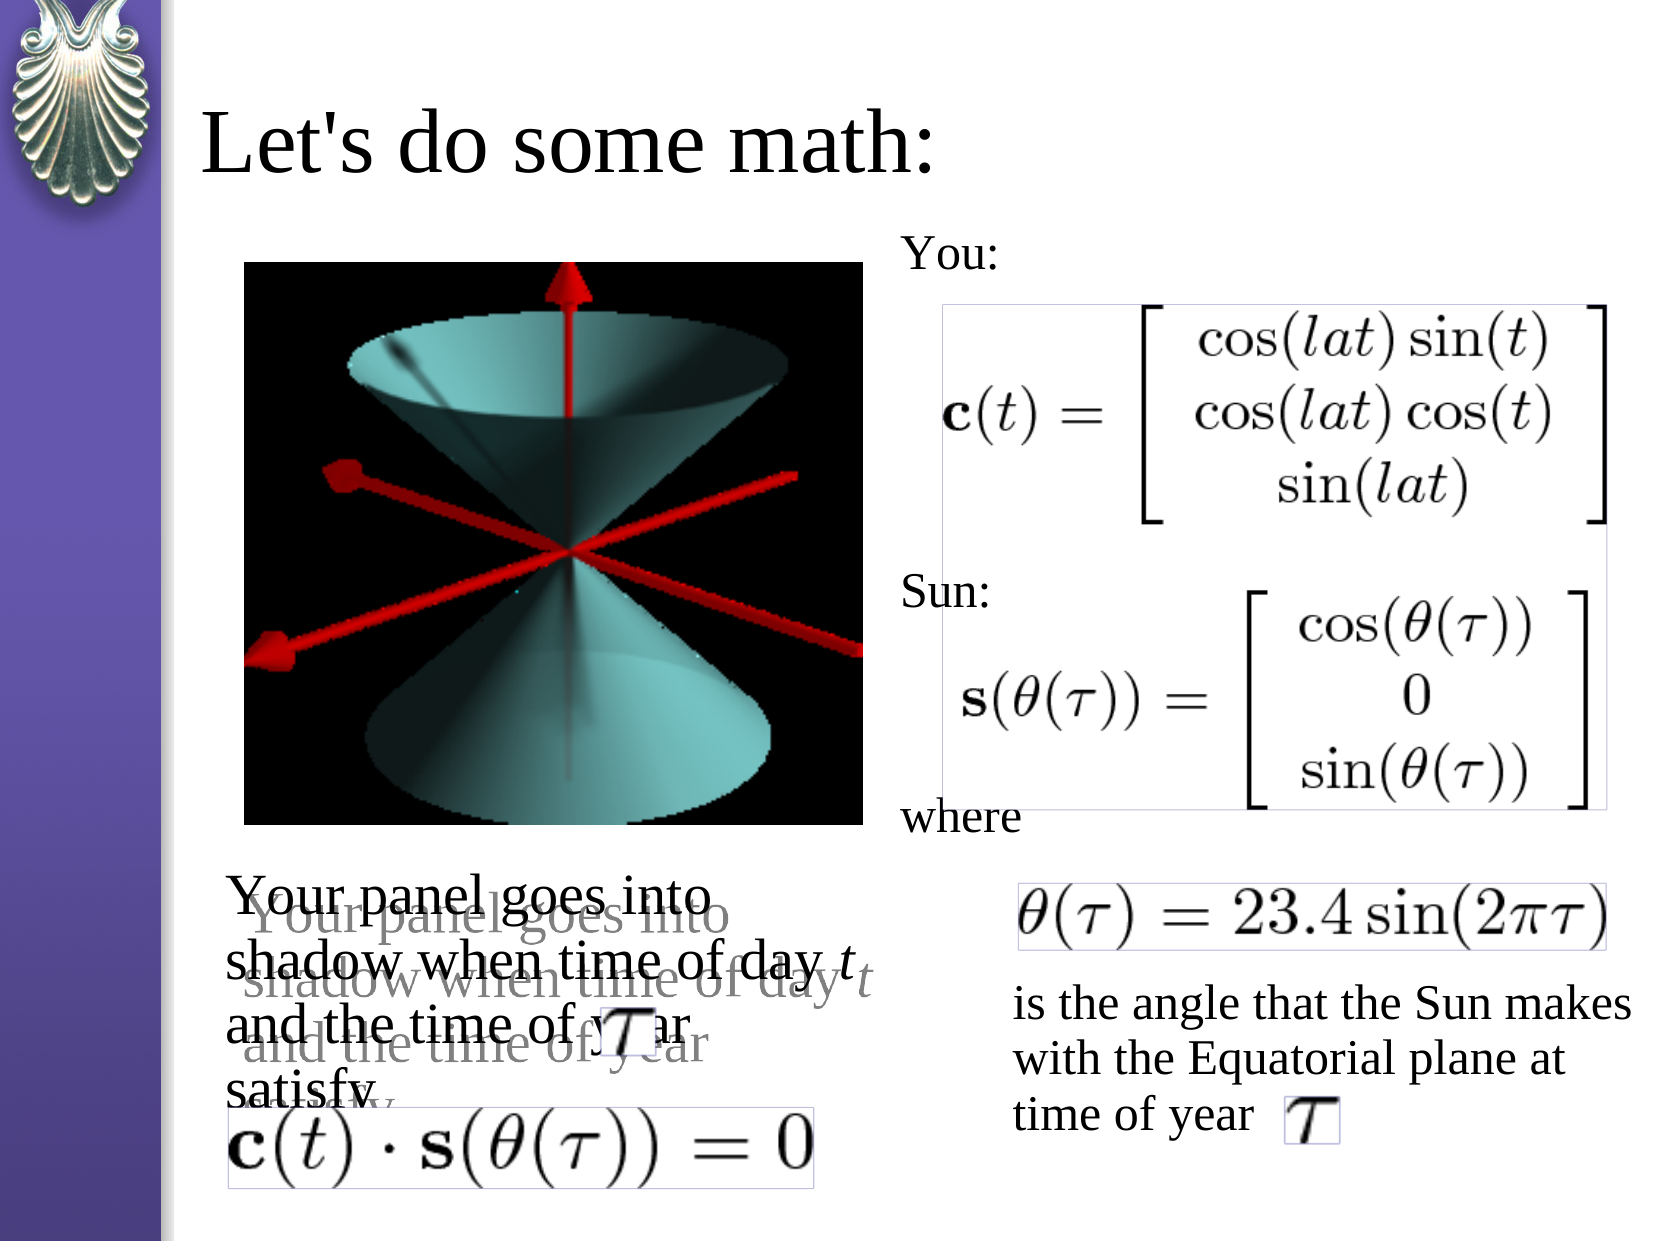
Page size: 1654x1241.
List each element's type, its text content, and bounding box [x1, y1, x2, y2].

text_box where [900, 787, 1023, 844]
picture [244, 262, 863, 826]
title Let's do some math: [200, 37, 1613, 245]
text_box is the angle that the Sun makes with the Equatorial plane at time of year [1012, 974, 1633, 1144]
picture [1012, 877, 1613, 957]
picture [591, 998, 667, 1067]
picture [221, 1100, 822, 1197]
text_box Your panel goes into shadow when time of day t and the time of year satisfy [225, 862, 901, 1060]
text_box Sun: [900, 562, 992, 619]
picture [0, 0, 161, 1241]
text_box You: [900, 225, 1001, 282]
picture [1275, 1087, 1351, 1156]
picture [937, 299, 1613, 817]
